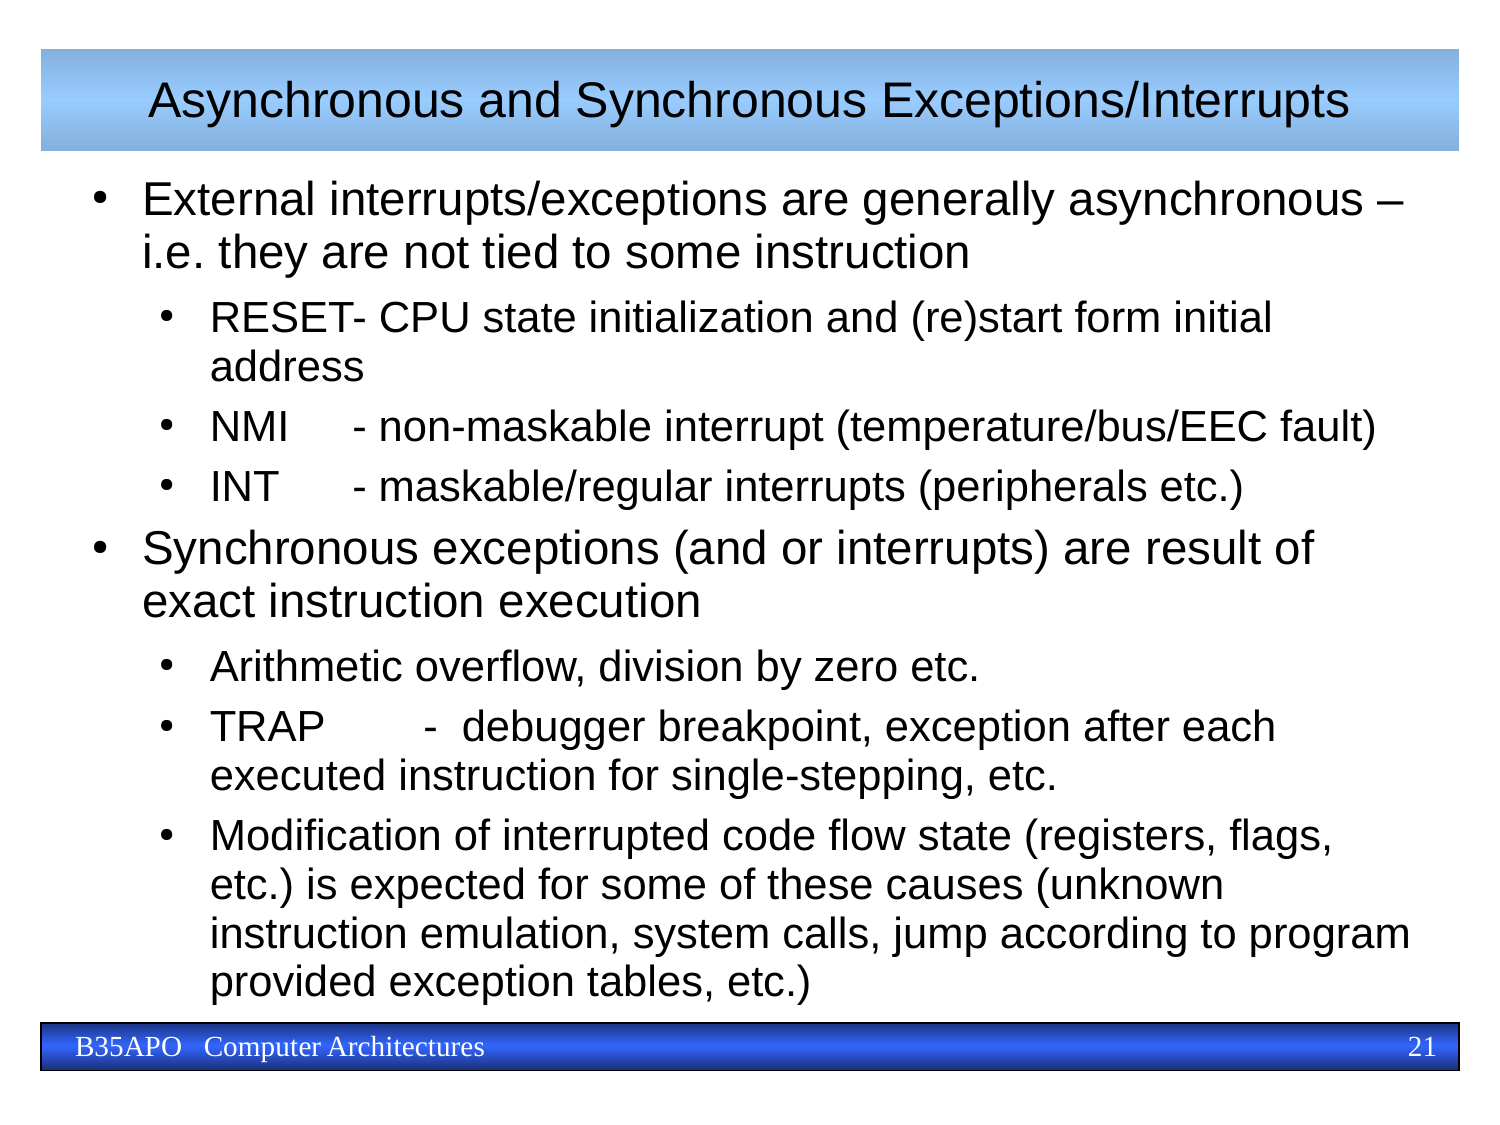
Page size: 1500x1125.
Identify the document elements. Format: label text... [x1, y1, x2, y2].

title Asynchronous and Synchronous Exceptions/Interrupts [41, 49, 1459, 151]
list External interrupts/exceptions are generally asynchronous – i.e. they are not tied to some instruction RESET- CPU state initialization and (re)start form initial address NMI - non-maskable interrupt (temperature/bus/EEC fault) INT - maskable/regular interrupts (peripherals etc.) Synchronous exceptions (and or interrupts) are result of exact instruction execution Arithmetic overflow, division by zero etc. TRAP - debugger breakpoint, exception after each executed instruction for single-stepping, etc. Modification of interrupted code flow state (registers, flags, etc.) is expected for some of these causes (unknown instruction emulation, system calls, jump according to program provided exception tables, etc.) [75, 172, 1426, 1013]
